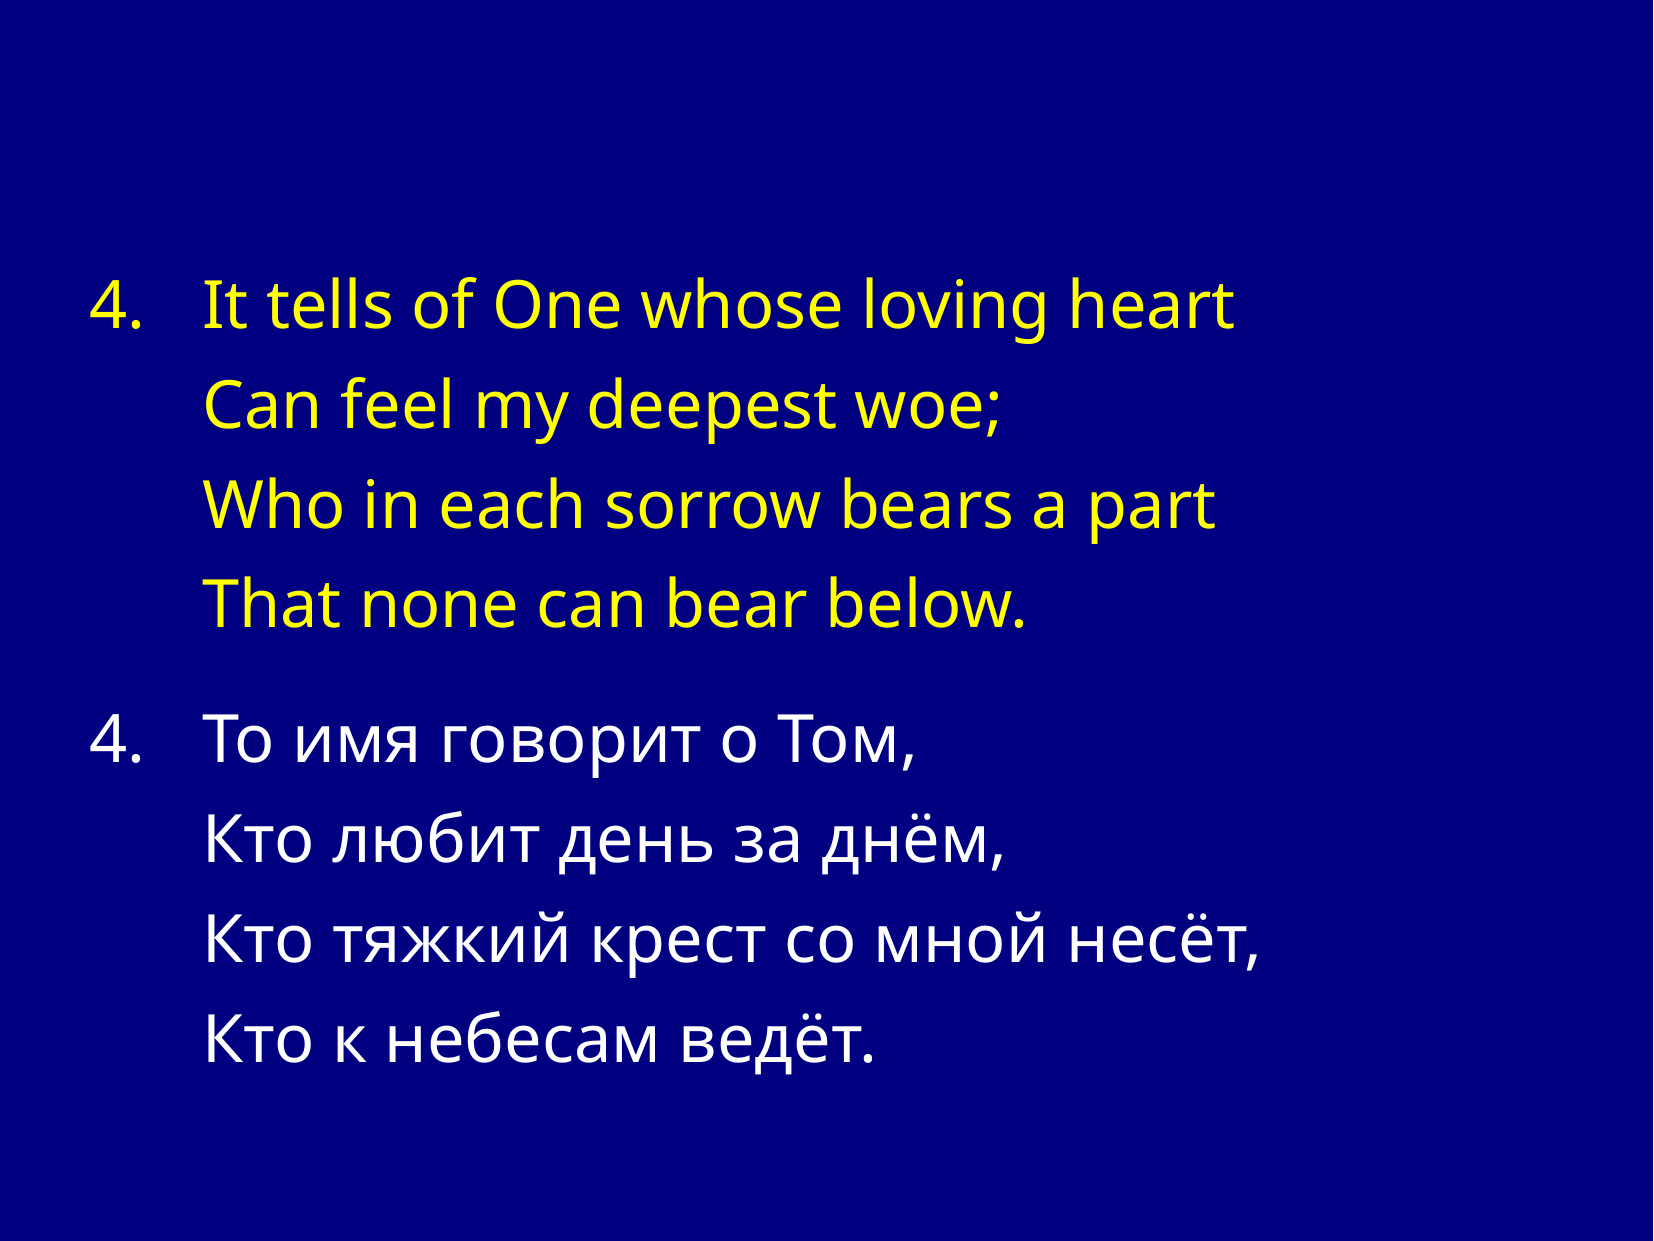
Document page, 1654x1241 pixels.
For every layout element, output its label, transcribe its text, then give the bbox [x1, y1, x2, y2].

text_box 4. It tells of One whose loving heart Can feel my deepest woe; Who in each sorrow bears a part That none can bear below. [75, 150, 1576, 638]
text_box 4. То имя говорит о Том, Кто любит день за днём, Кто тяжкий крест со мной несёт, Кто к небесам ведёт. [75, 675, 1576, 1163]
